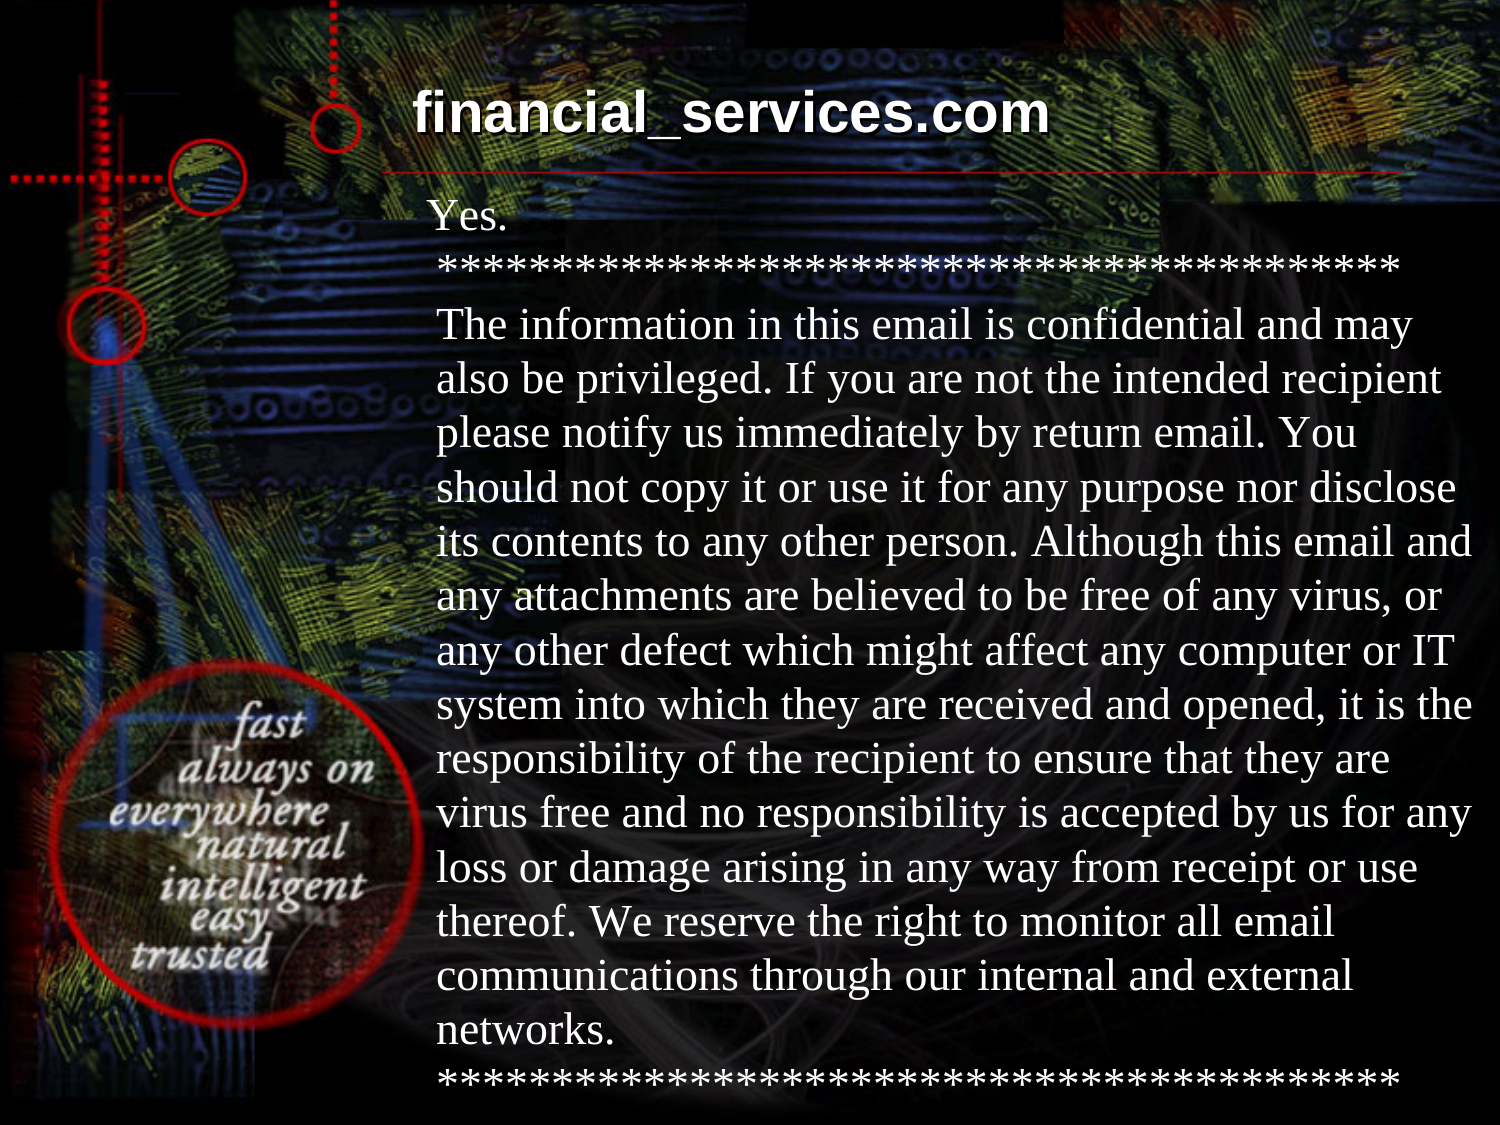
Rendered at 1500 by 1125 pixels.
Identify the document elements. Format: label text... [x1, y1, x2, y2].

title financial_services.com [412, 45, 1450, 176]
text_box Yes. ****************************************** The information in this email is confidential and may also be privileged. If you are not the intended recipient please notify us immediately by return email. You should not copy it or use it for any purpose nor disclose its contents to any other person. Although this email and any attachments are believed to be free of any virus, or any other defect which might affect any computer or IT system into which they are received and opened, it is the responsibility of the recipient to ensure that they are virus free and no responsibility is accepted by us for any loss or damage arising in any way from receipt or use thereof. We reserve the right to monitor all email communications through our internal and external networks. ****************************************** [379, 186, 1481, 1111]
picture [0, 0, 1500, 1125]
